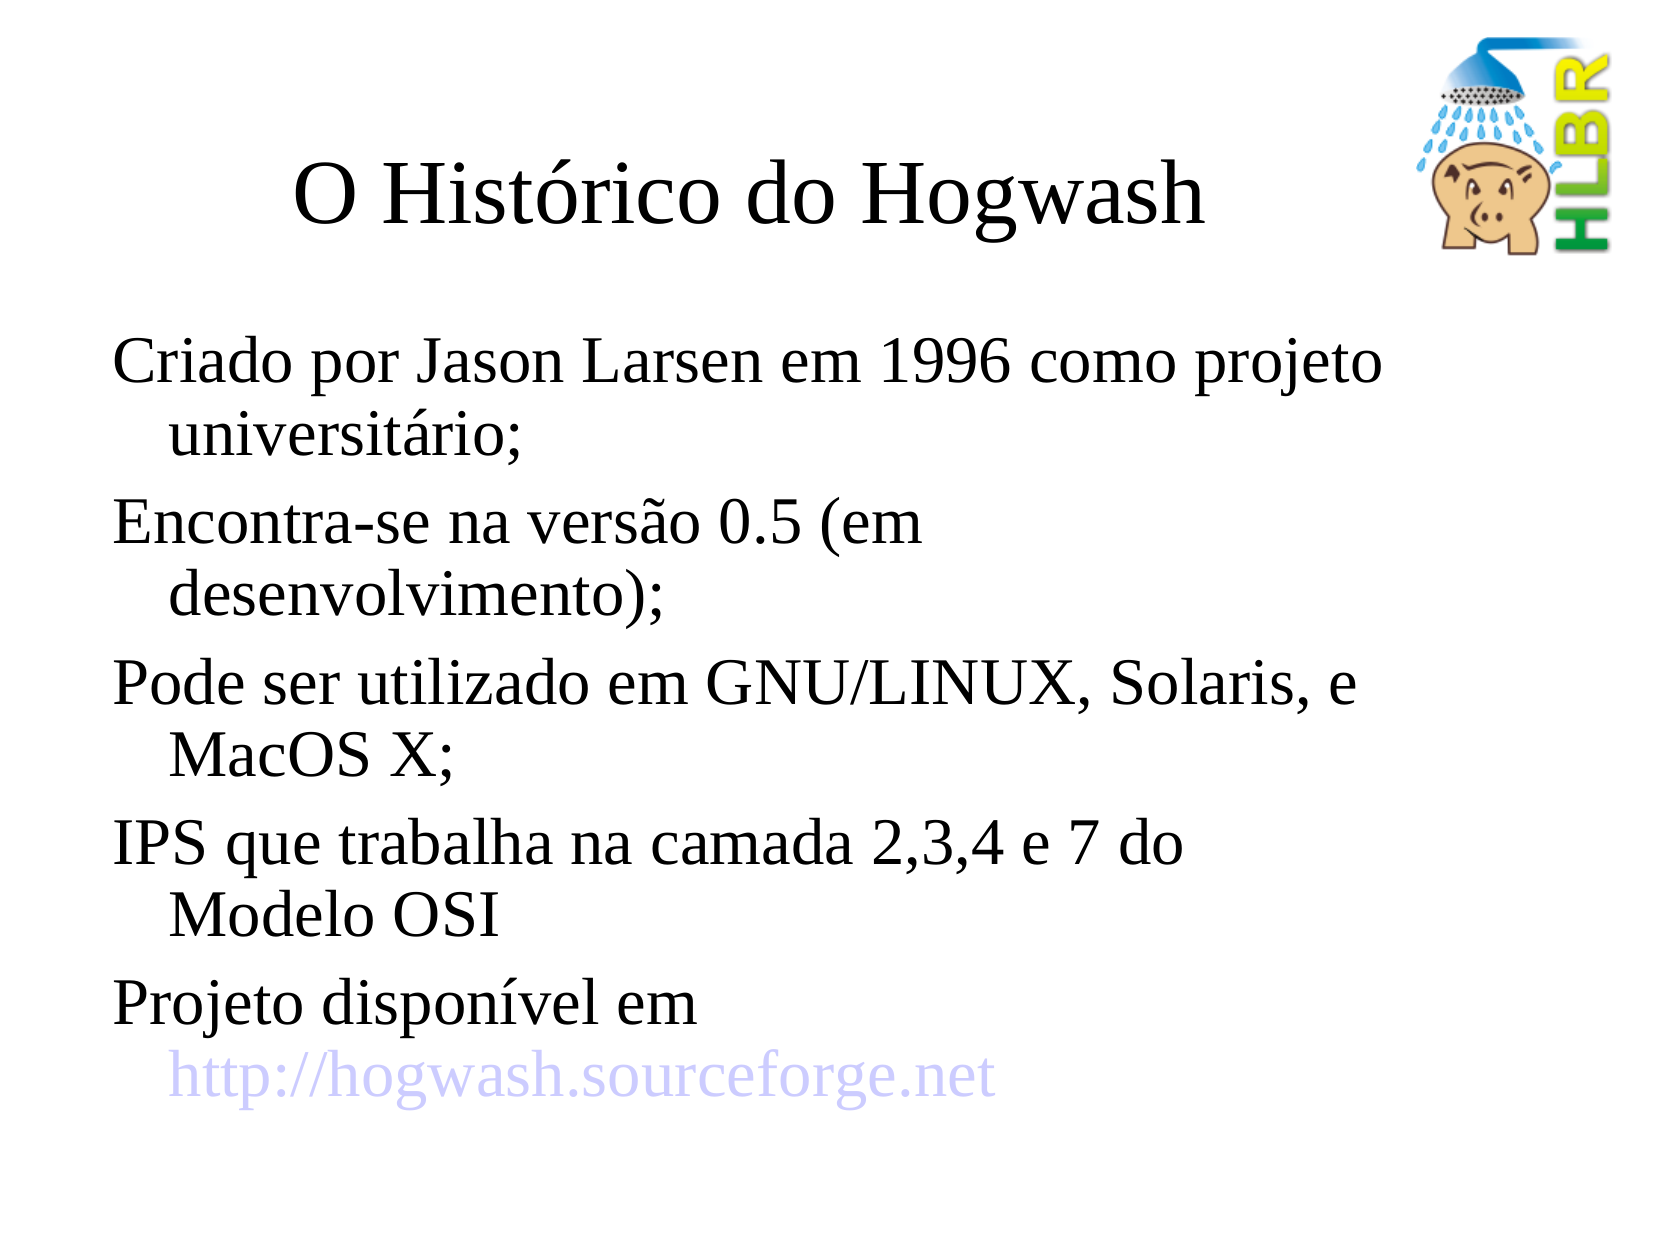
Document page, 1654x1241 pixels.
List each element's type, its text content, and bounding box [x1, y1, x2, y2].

list Criado por Jason Larsen em 1996 como projeto universitário; Encontra-se na versão 0.5 (em desenvolvimento); Pode ser utilizado em GNU/LINUX, Solaris, e MacOS X; IPS que trabalha na camada 2,3,4 e 7 do Modelo OSI Projeto disponível em http://hogwash.sourceforge.net [112, 324, 1388, 1170]
picture [1416, 37, 1612, 260]
title O Histórico do Hogwash [112, 76, 1388, 312]
